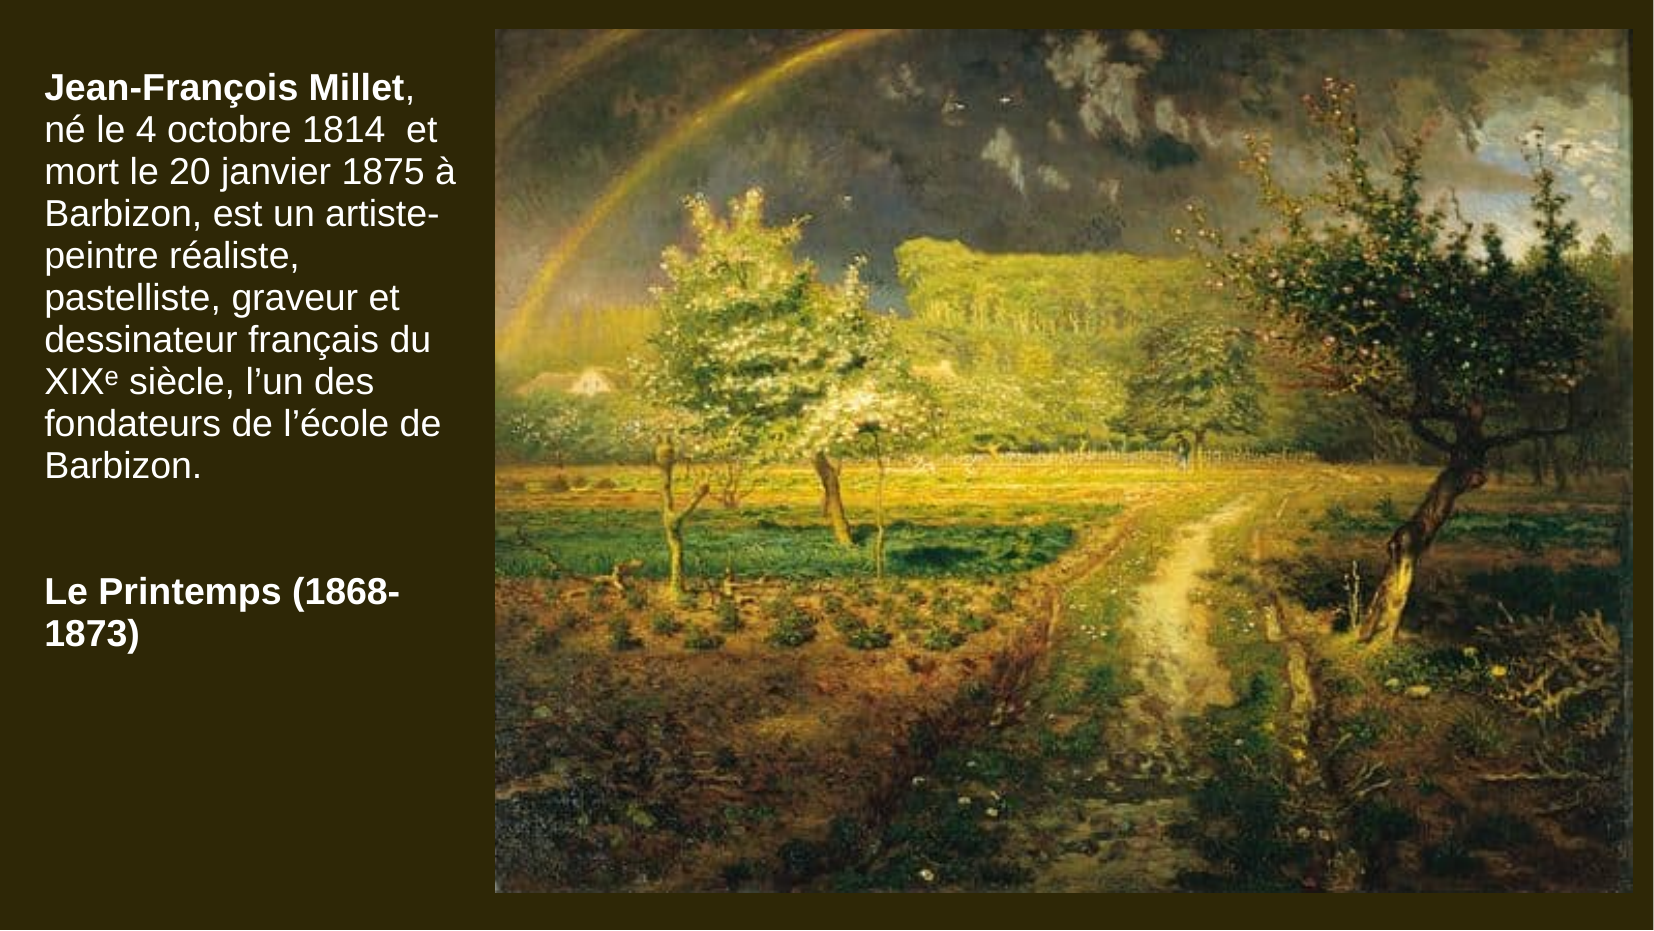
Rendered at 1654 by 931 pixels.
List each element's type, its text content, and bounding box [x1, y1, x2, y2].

text_box Jean-François Millet, né le 4 octobre 1814 et mort le 20 janvier 1875 à Barbizon, est un artiste-peintre réaliste, pastelliste, graveur et dessinateur français du XIXᵉ siècle, l’un des fondateurs de l’école de Barbizon. Le Printemps (1868-1873) [29, 59, 473, 886]
picture [495, 29, 1633, 893]
